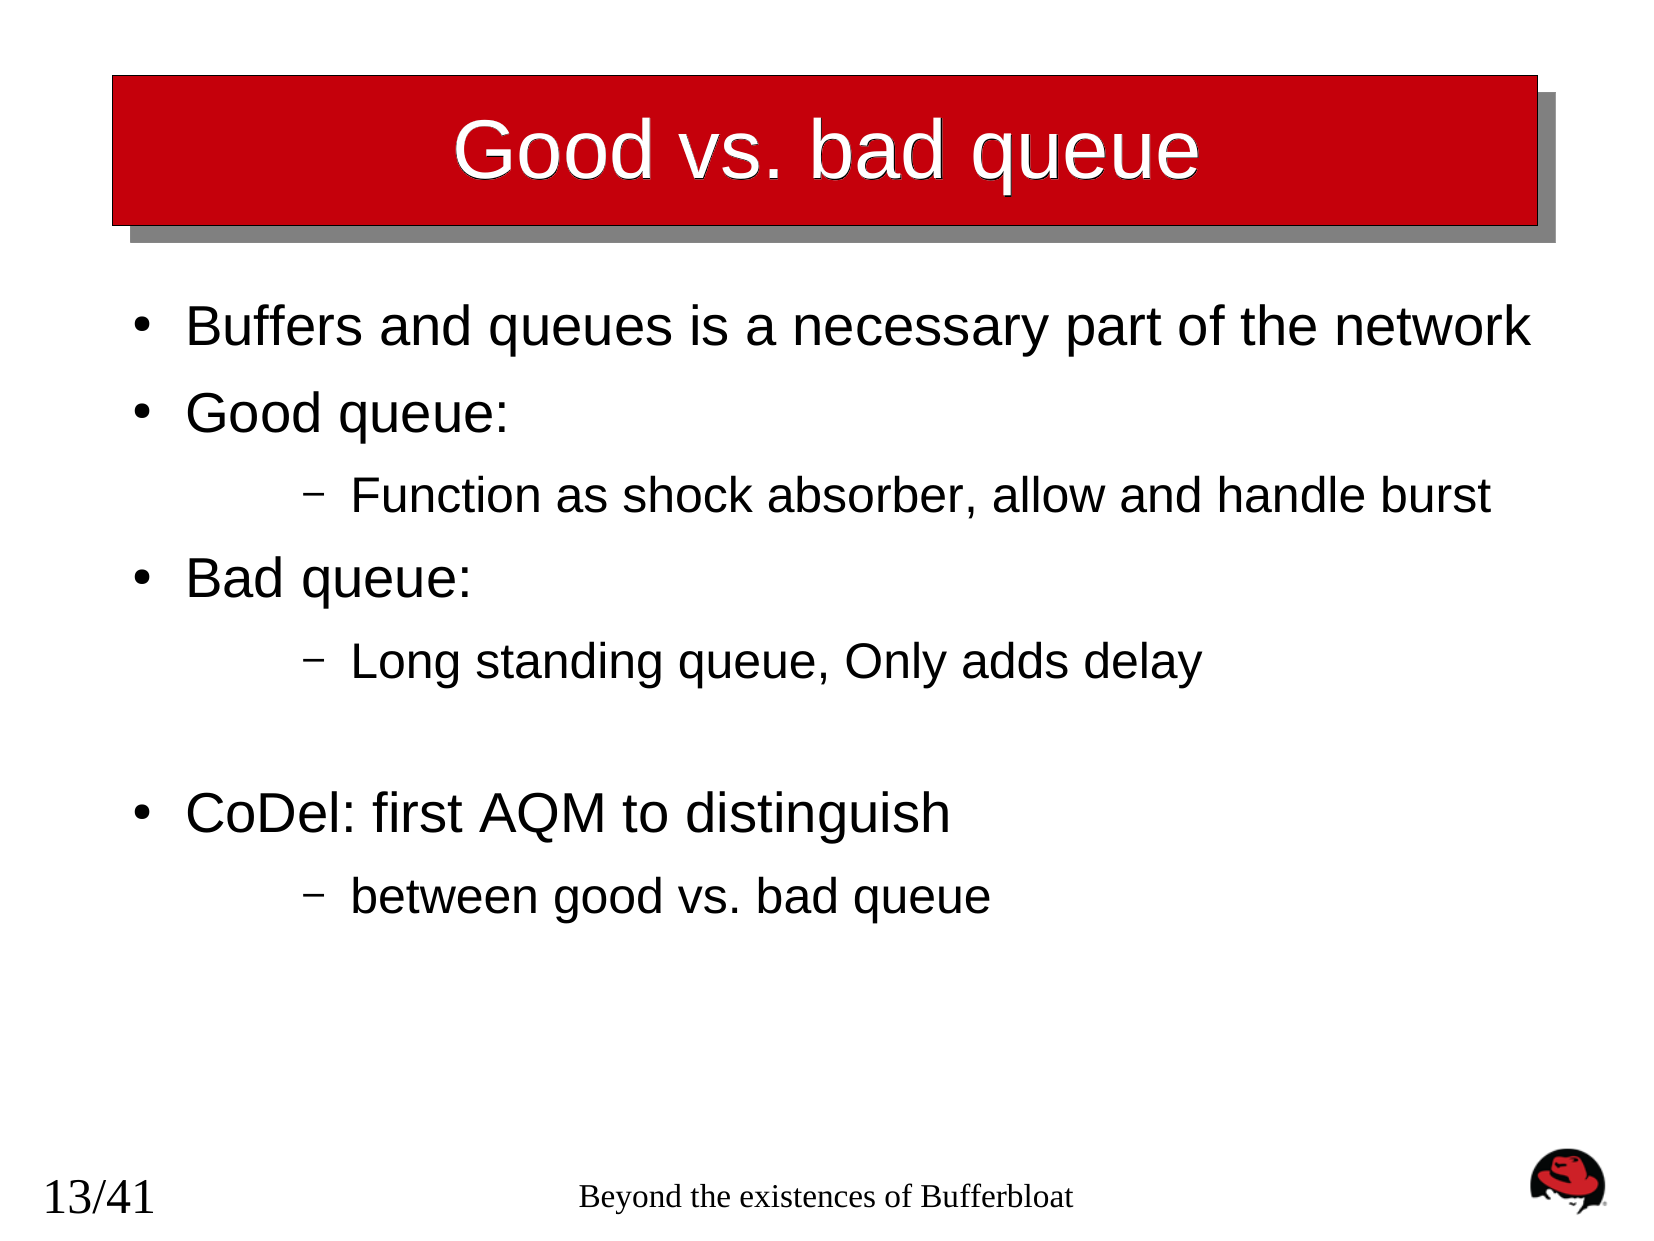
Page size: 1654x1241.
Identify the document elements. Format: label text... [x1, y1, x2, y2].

picture [1529, 1146, 1613, 1224]
list Buffers and queues is a necessary part of the network Good queue: Function as shock absorber, allow and handle burst Bad queue: Long standing queue, Only adds delay CoDel: first AQM to distinguish between good vs. bad queue [114, 294, 1540, 1082]
title Good vs. bad queue [116, 46, 1538, 254]
